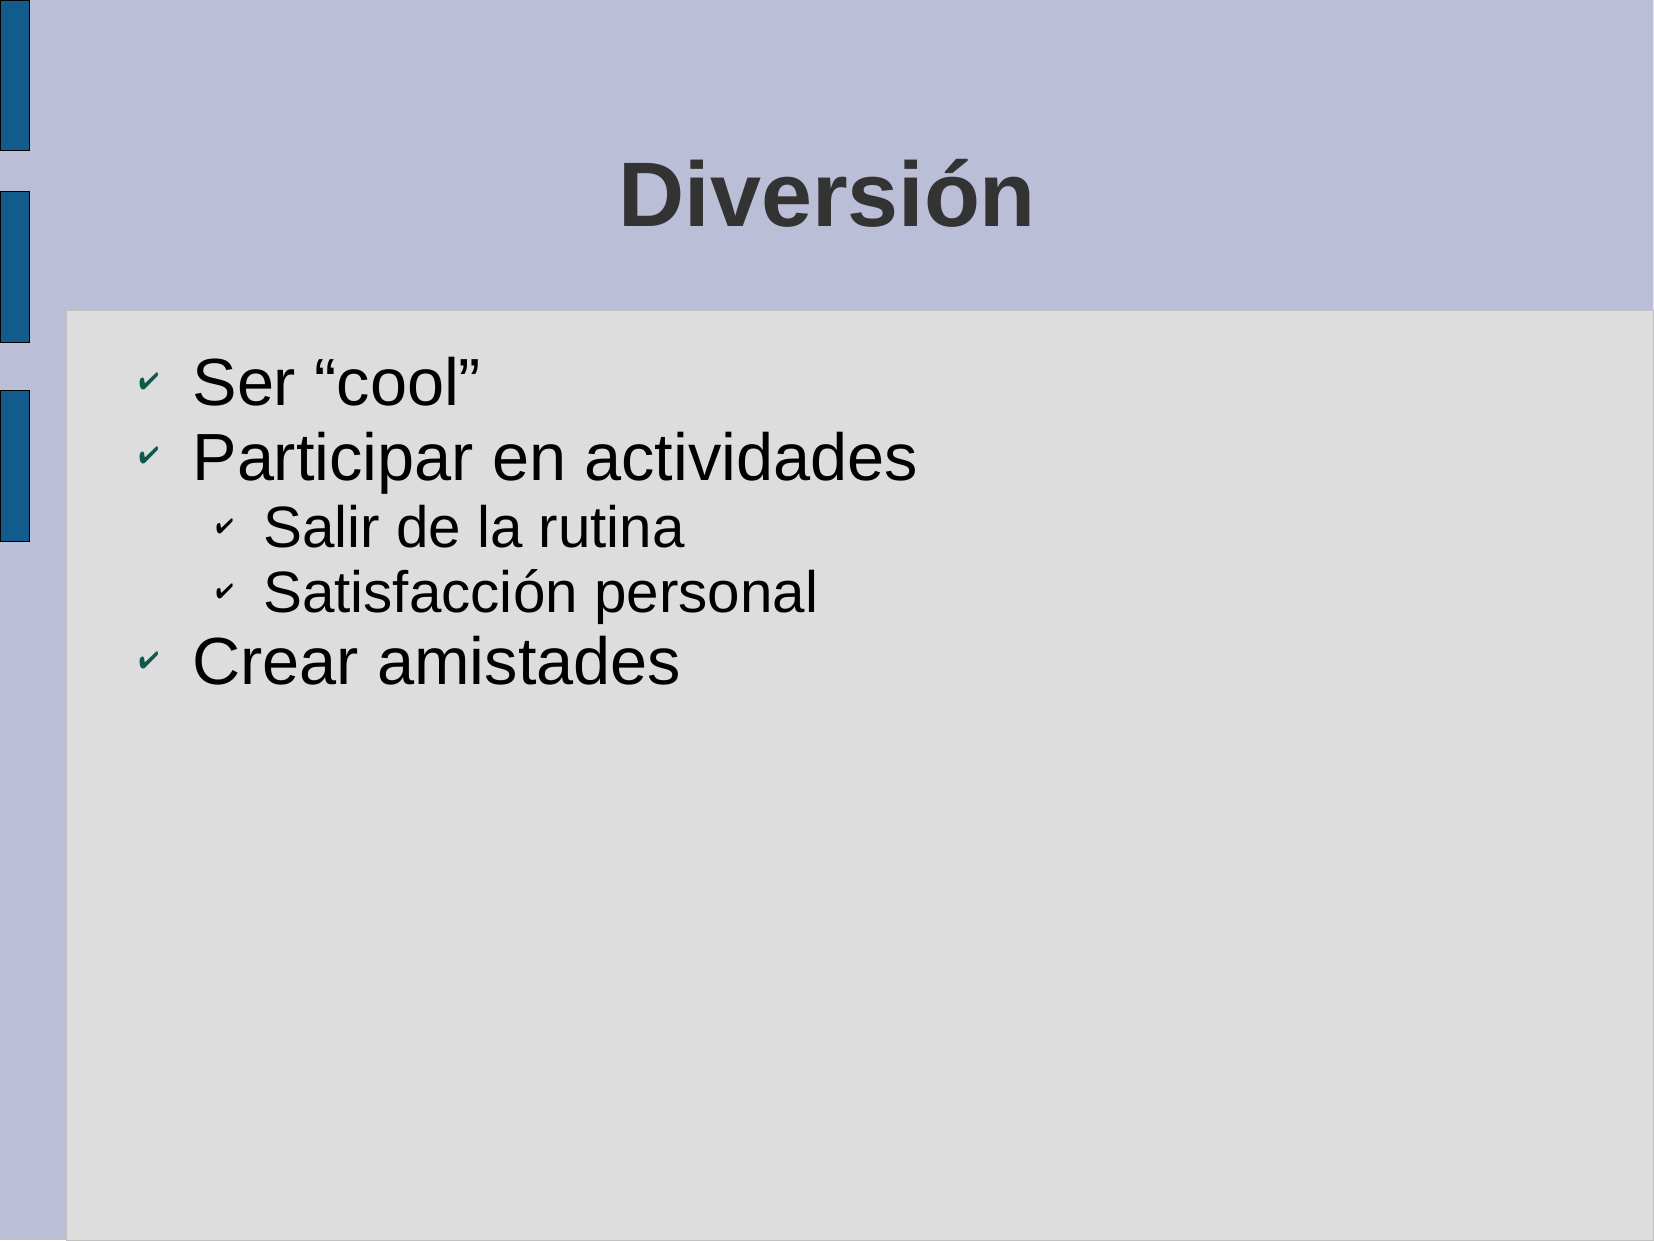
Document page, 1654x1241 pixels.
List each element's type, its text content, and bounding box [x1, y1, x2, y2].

title Diversión [121, 91, 1534, 299]
list Ser “cool” Participar en actividades Salir de la rutina Satisfacción personal Crear amistades [121, 344, 1534, 1112]
